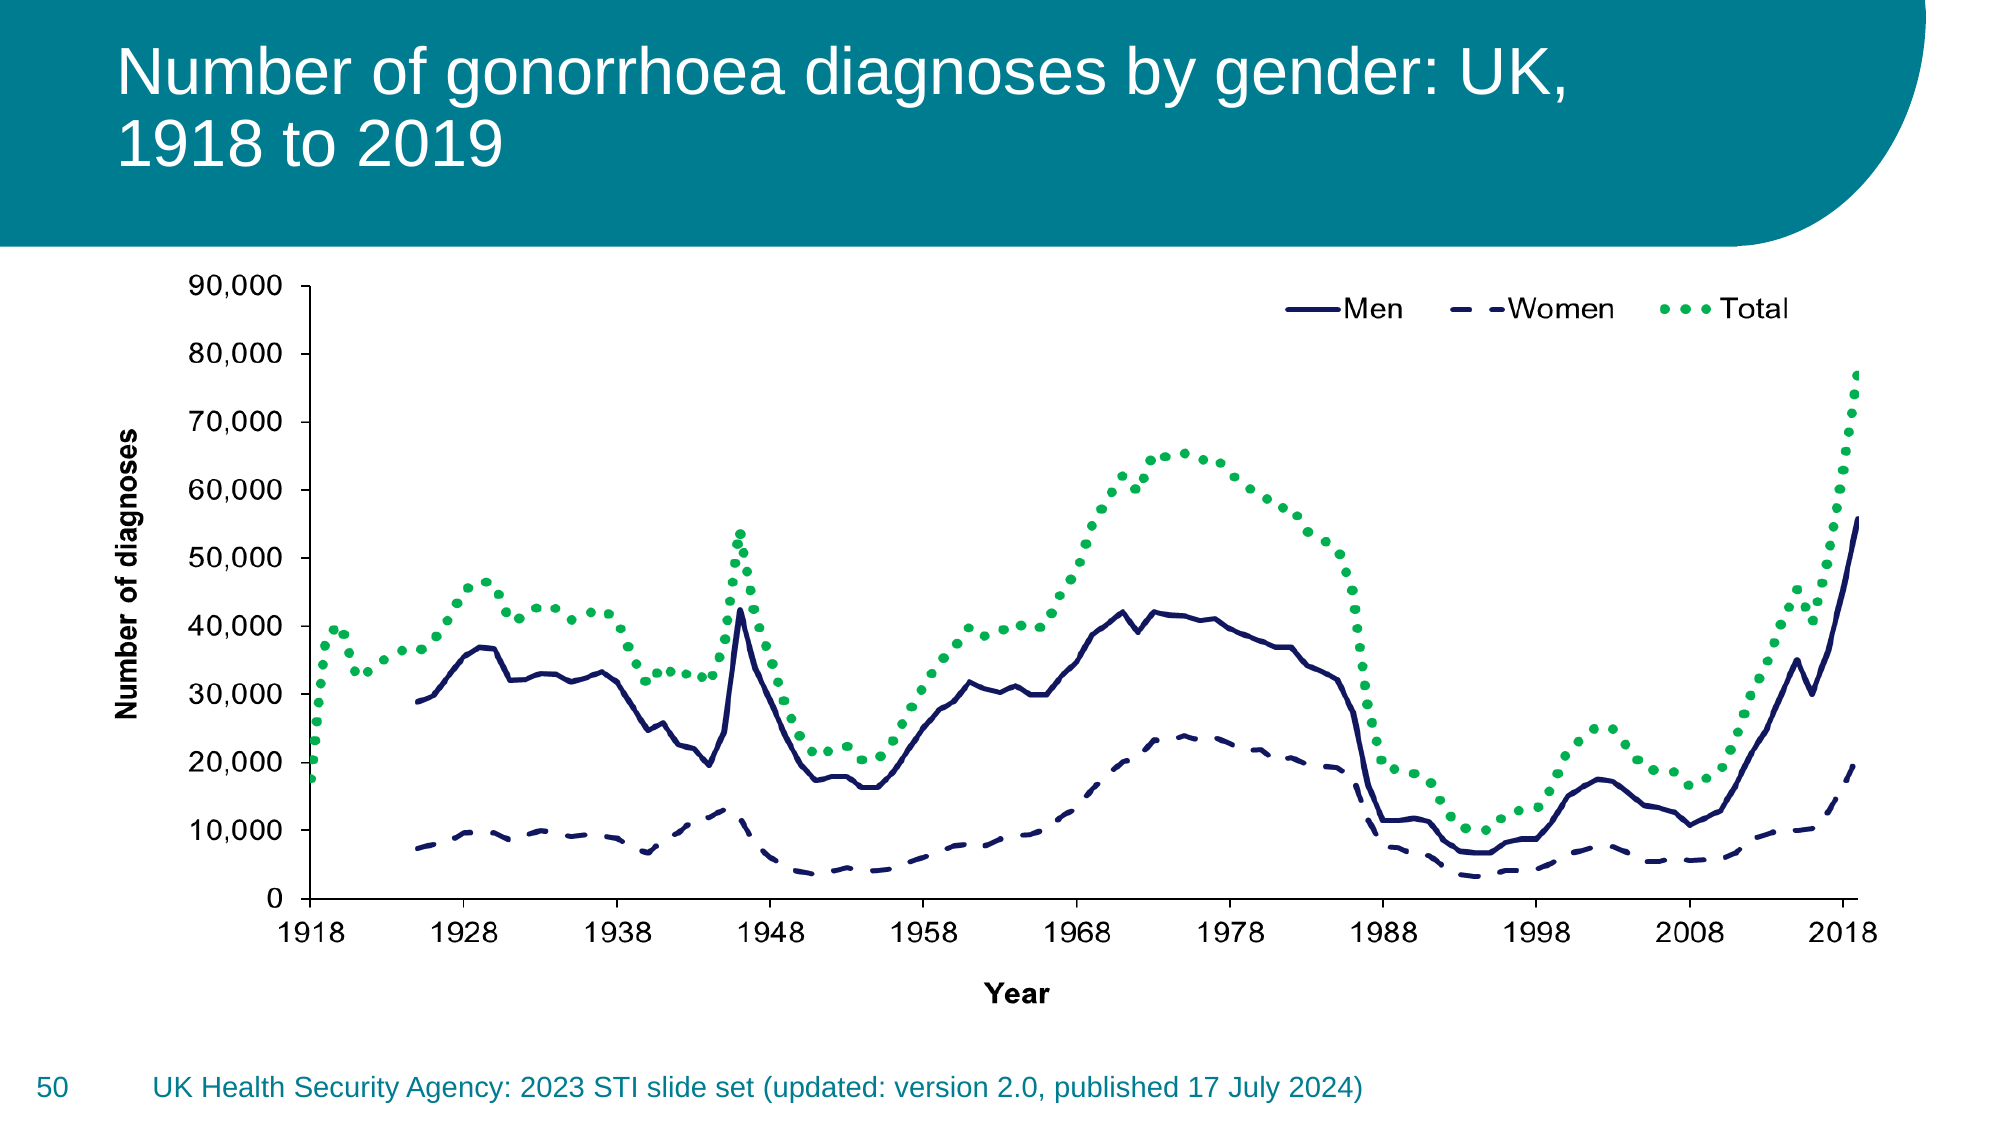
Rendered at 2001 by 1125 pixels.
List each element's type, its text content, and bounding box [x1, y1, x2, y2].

picture [101, 258, 1912, 1013]
title Number of gonorrhoea diagnoses by gender: UK, 1918 to 2019 [101, 29, 1747, 189]
text_box [21, 1056, 120, 1117]
text_box UK Health Security Agency: 2023 STI slide set (updated: version 2.0, published 17 July 2024) [137, 1056, 1780, 1116]
